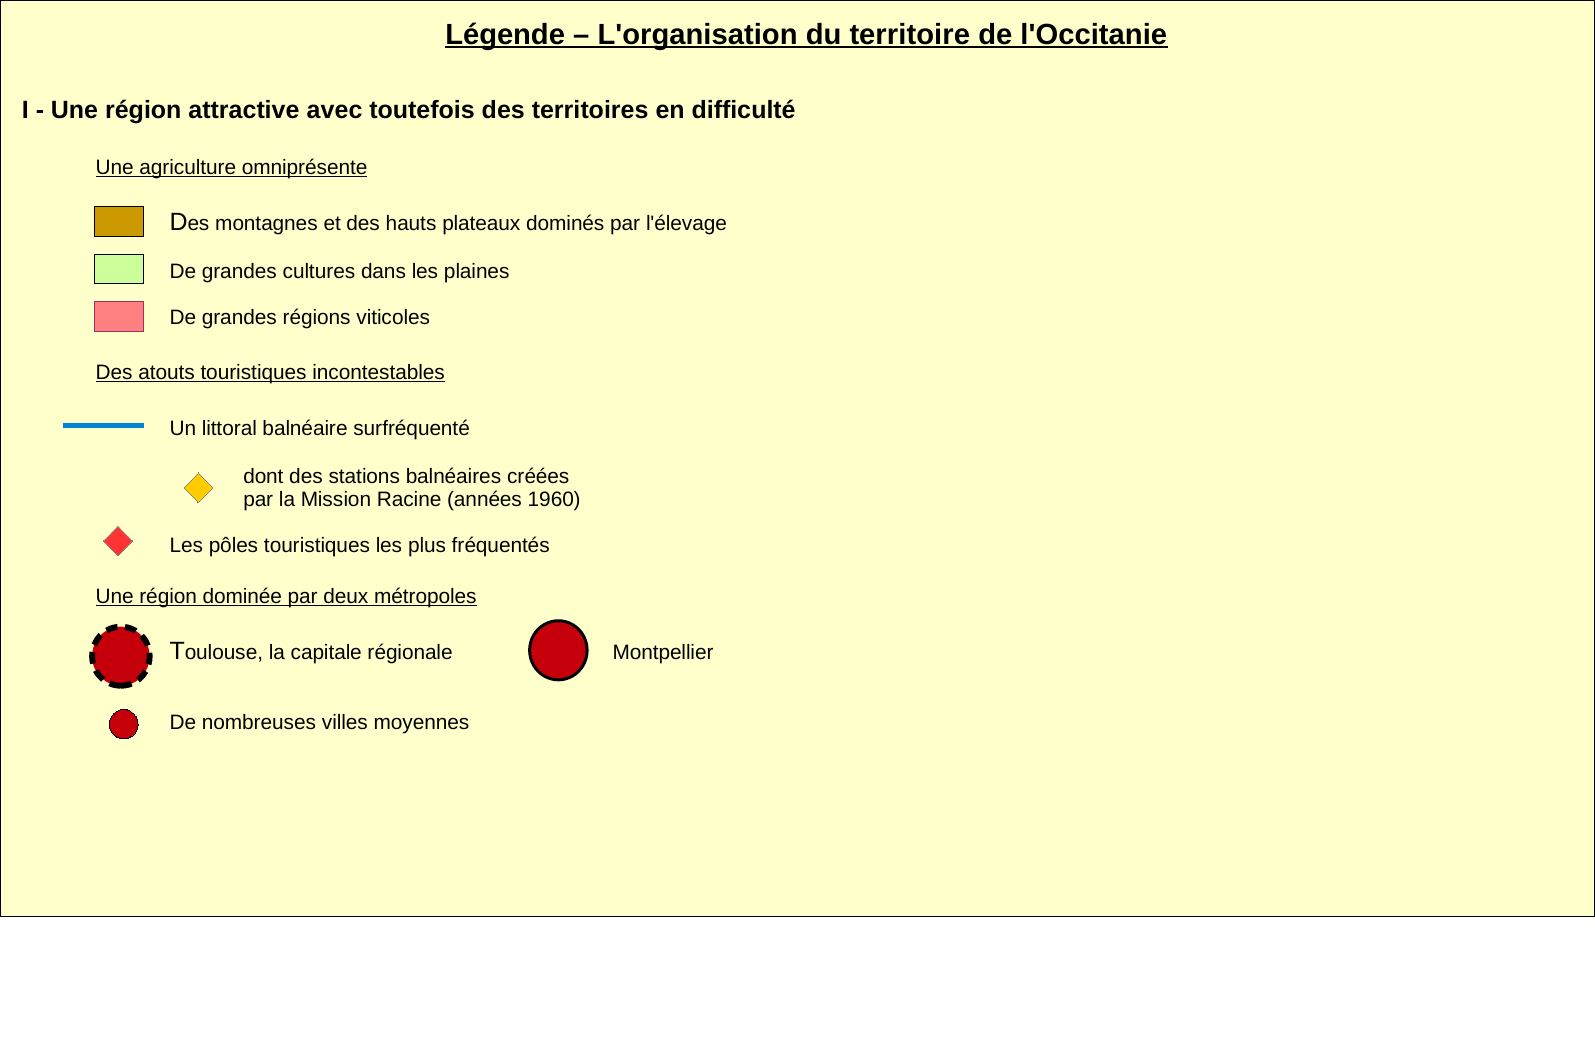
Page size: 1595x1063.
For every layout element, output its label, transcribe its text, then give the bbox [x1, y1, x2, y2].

text_box [184, 472, 213, 503]
text_box [92, 626, 150, 686]
text_box [103, 526, 133, 556]
text_box I - Une région attractive avec toutefois des territoires en difficulté Une agriculture omniprésente Des montagnes et des hauts plateaux dominés par l'élevage De grandes cultures dans les plaines De grandes régions viticoles Des atouts touristiques incontestables Un littoral balnéaire surfréquenté dont des stations balnéaires créées par la Mission Racine (années 1960) Les pôles touristiques les plus fréquentés Une région dominée par deux métropoles Toulouse, la capitale régionale Montpellier De nombreuses villes moyennes [7, 88, 812, 945]
text_box [0, 0, 1595, 917]
text_box [94, 301, 144, 332]
text_box [94, 254, 144, 284]
text_box [94, 206, 144, 237]
text_box [109, 709, 139, 739]
text_box Légende – L'organisation du territoire de l'Occitanie [430, 10, 1183, 60]
text_box [529, 620, 588, 680]
